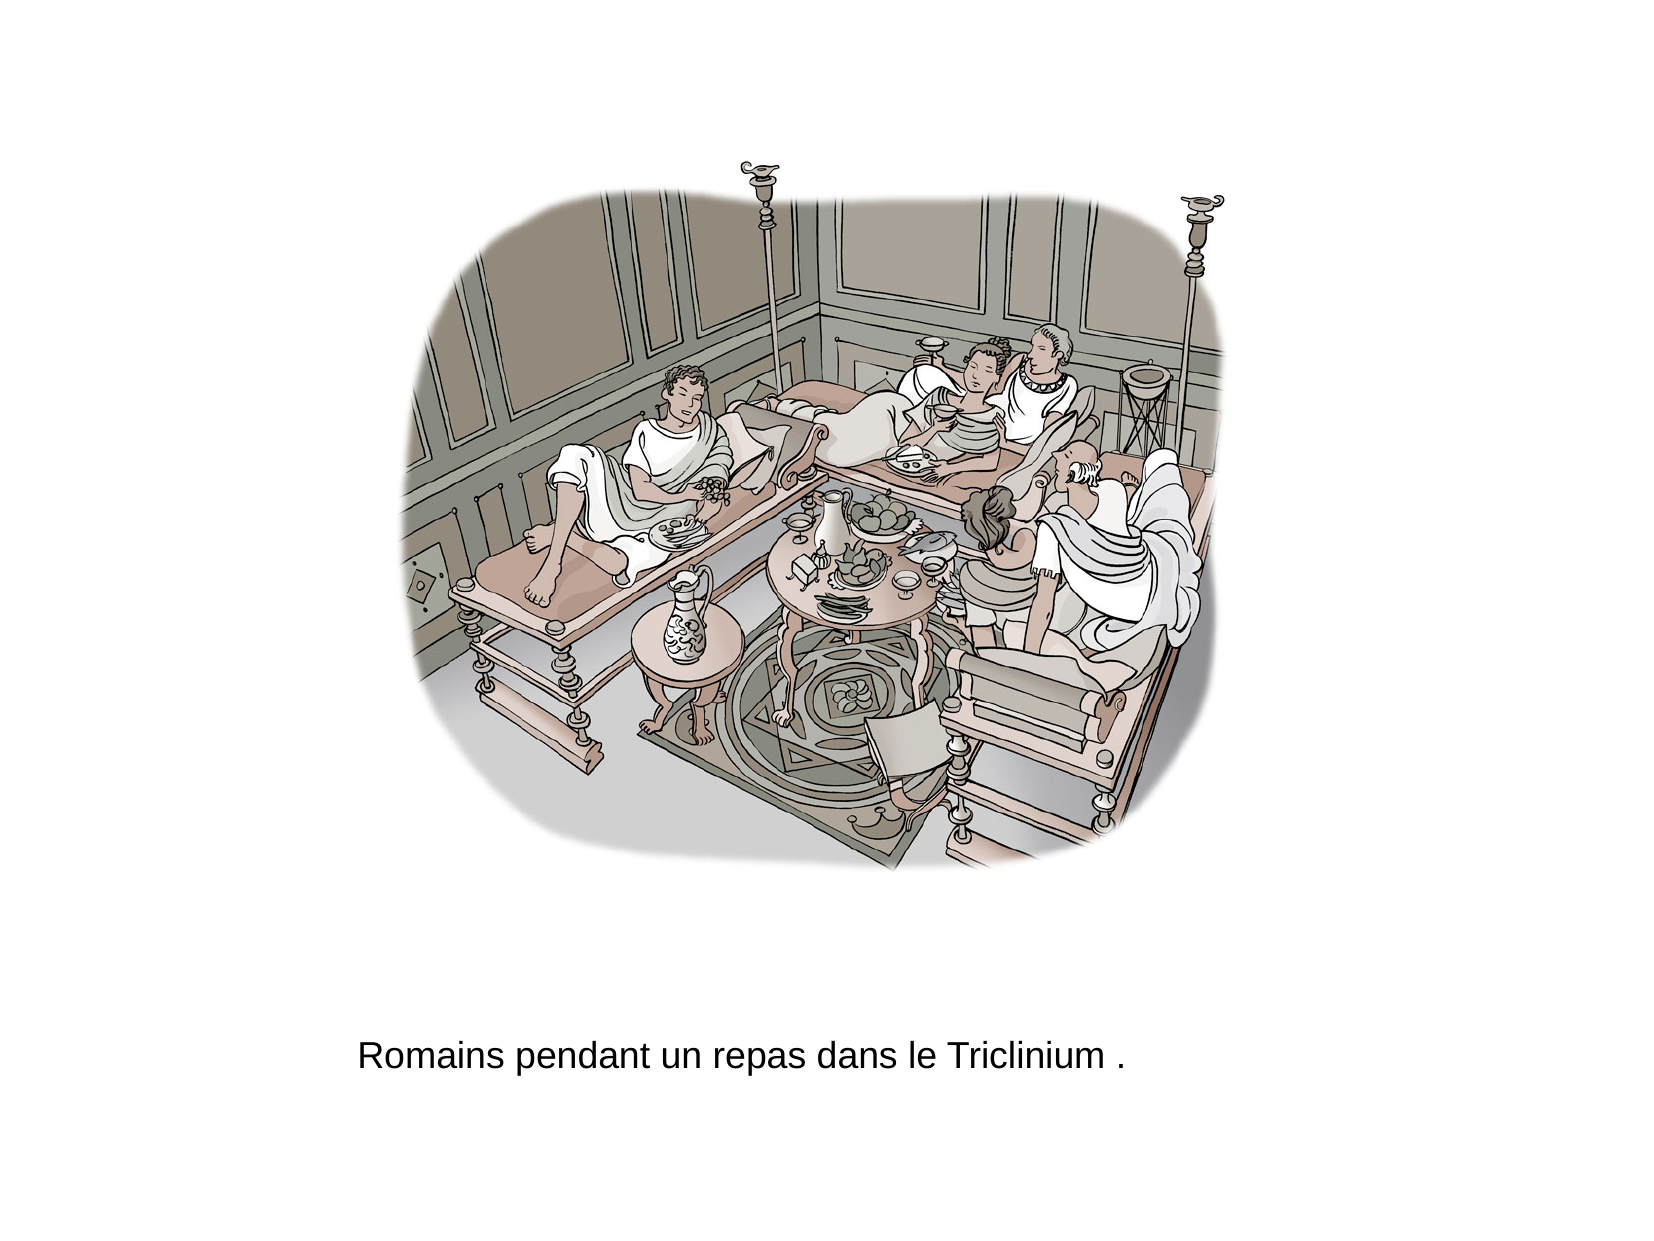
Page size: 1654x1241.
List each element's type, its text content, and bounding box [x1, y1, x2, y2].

text_box Romains pendant un repas dans le Triclinium . [342, 1027, 1300, 1127]
picture [376, 153, 1252, 886]
